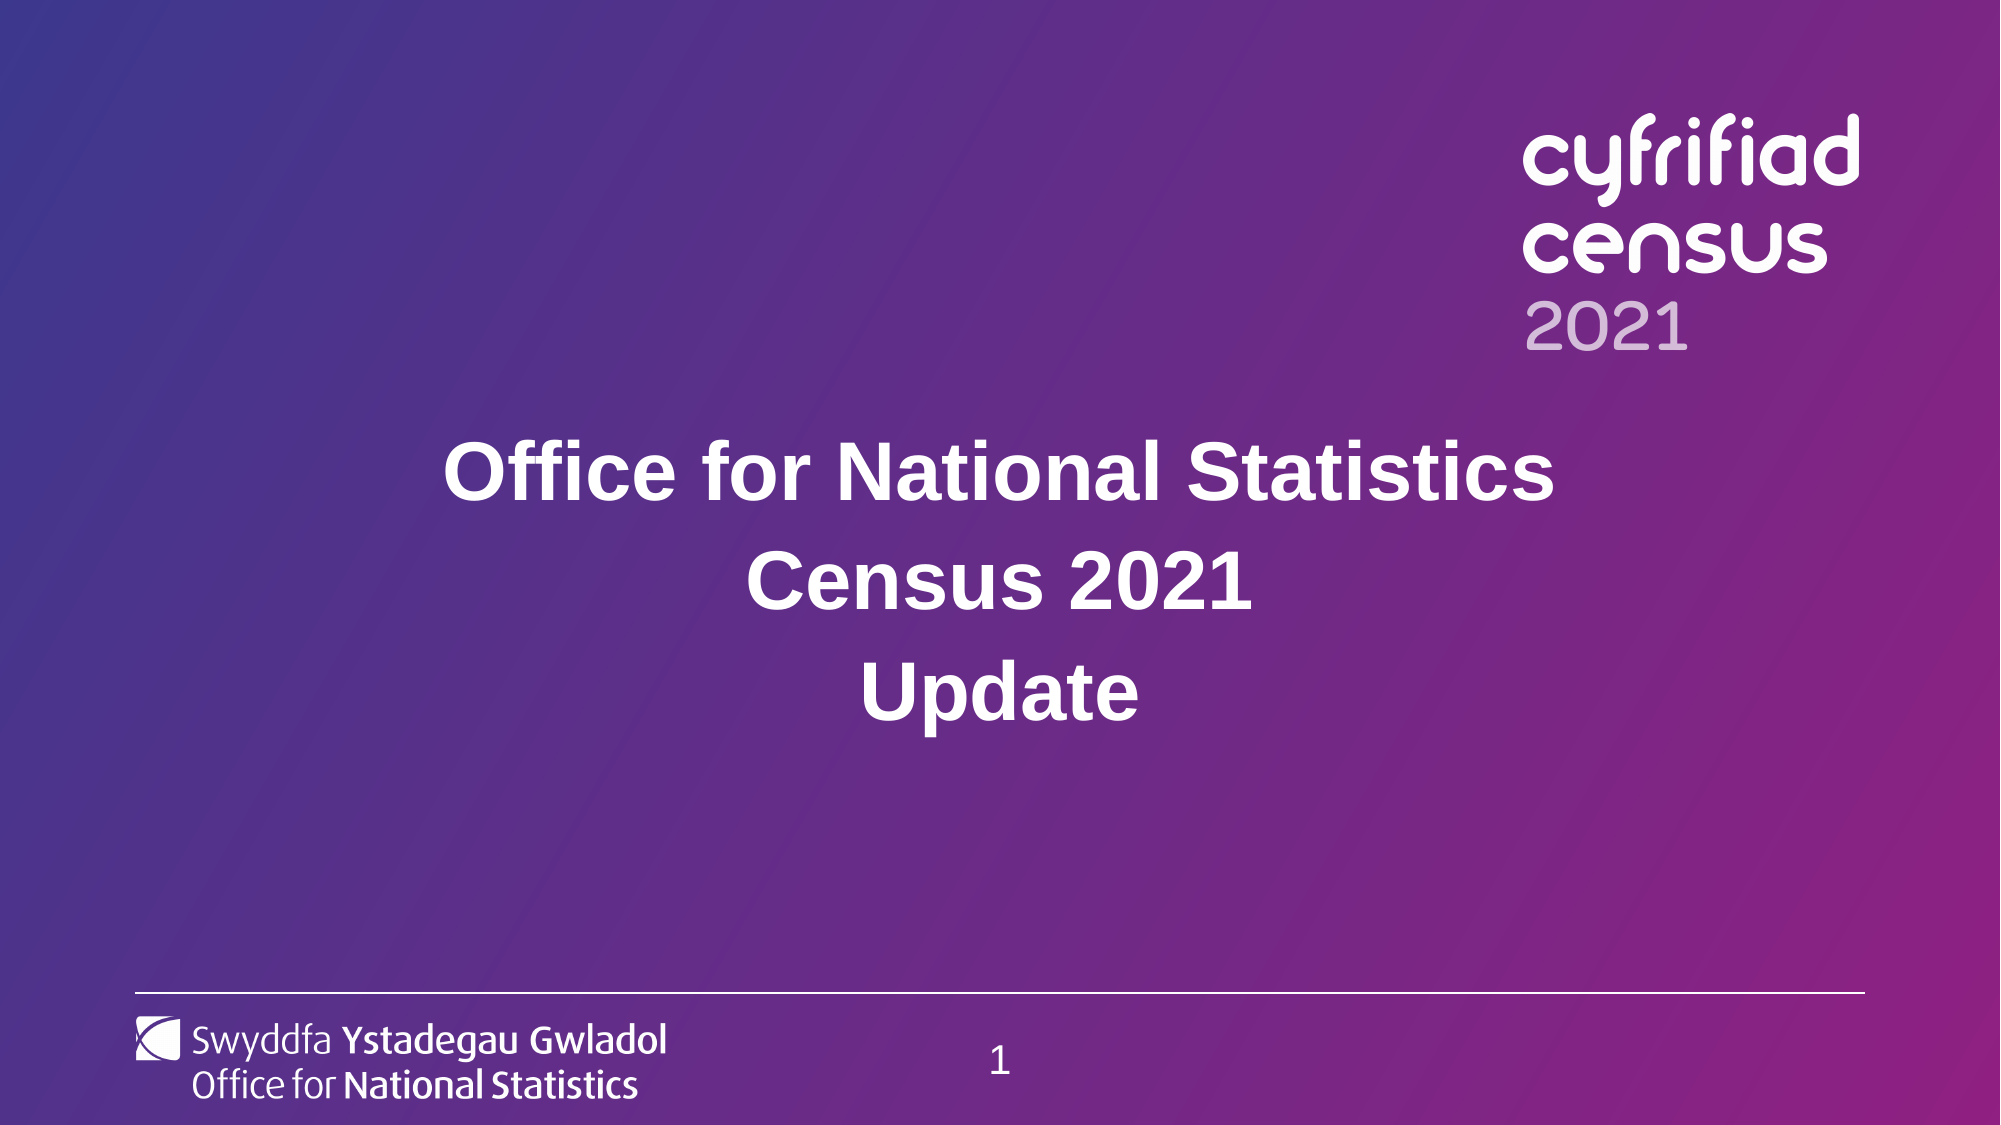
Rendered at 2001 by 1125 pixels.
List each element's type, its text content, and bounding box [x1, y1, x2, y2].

list Office for National Statistics Census 2021 Update [137, 406, 1863, 732]
title [119, 122, 1455, 894]
text_box 1 [764, 1025, 1236, 1086]
